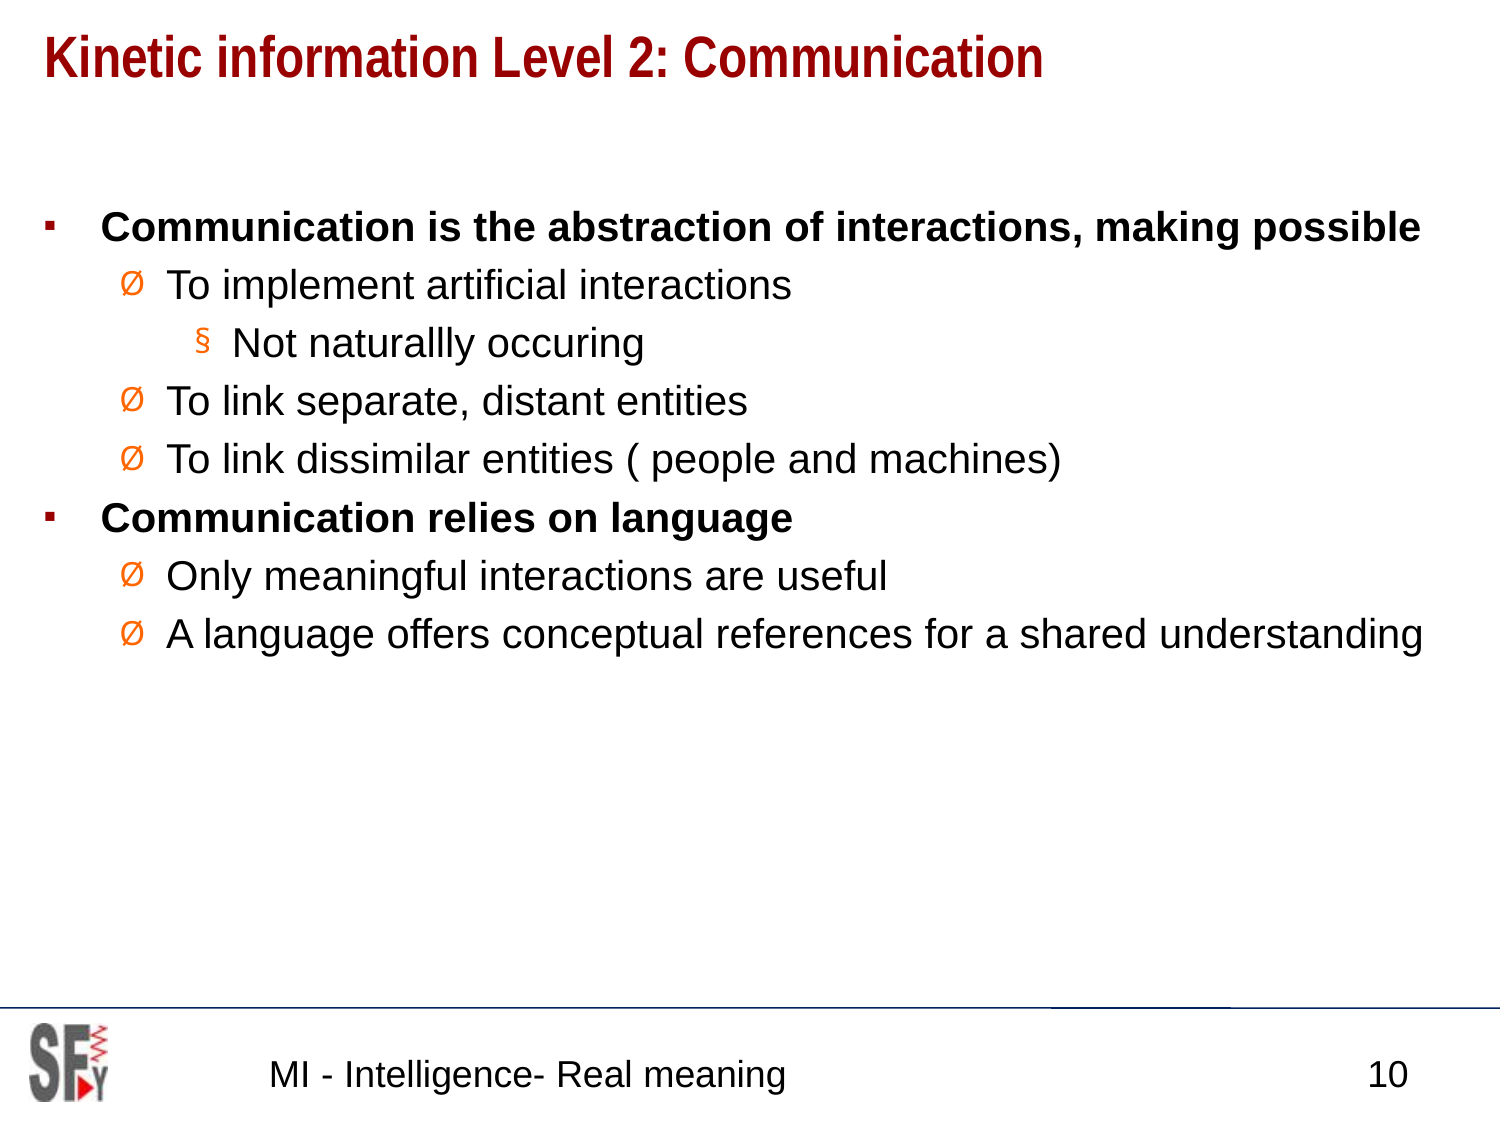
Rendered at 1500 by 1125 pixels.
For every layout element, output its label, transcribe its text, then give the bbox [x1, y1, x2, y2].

footer MI - Intelligence- Real meaning [253, 1034, 1336, 1103]
picture [29, 1023, 108, 1102]
title Kinetic information Level 2: Communication [29, 12, 1471, 138]
slide_number <numéro> [1352, 1034, 1490, 1103]
list Communication is the abstraction of interactions, making possible To implement artificial interactions Not naturallly occuring To link separate, distant entities To link dissimilar entities ( people and machines) Communication relies on language Only meaningful interactions are useful A language offers conceptual references for a shared understanding [29, 184, 1471, 988]
